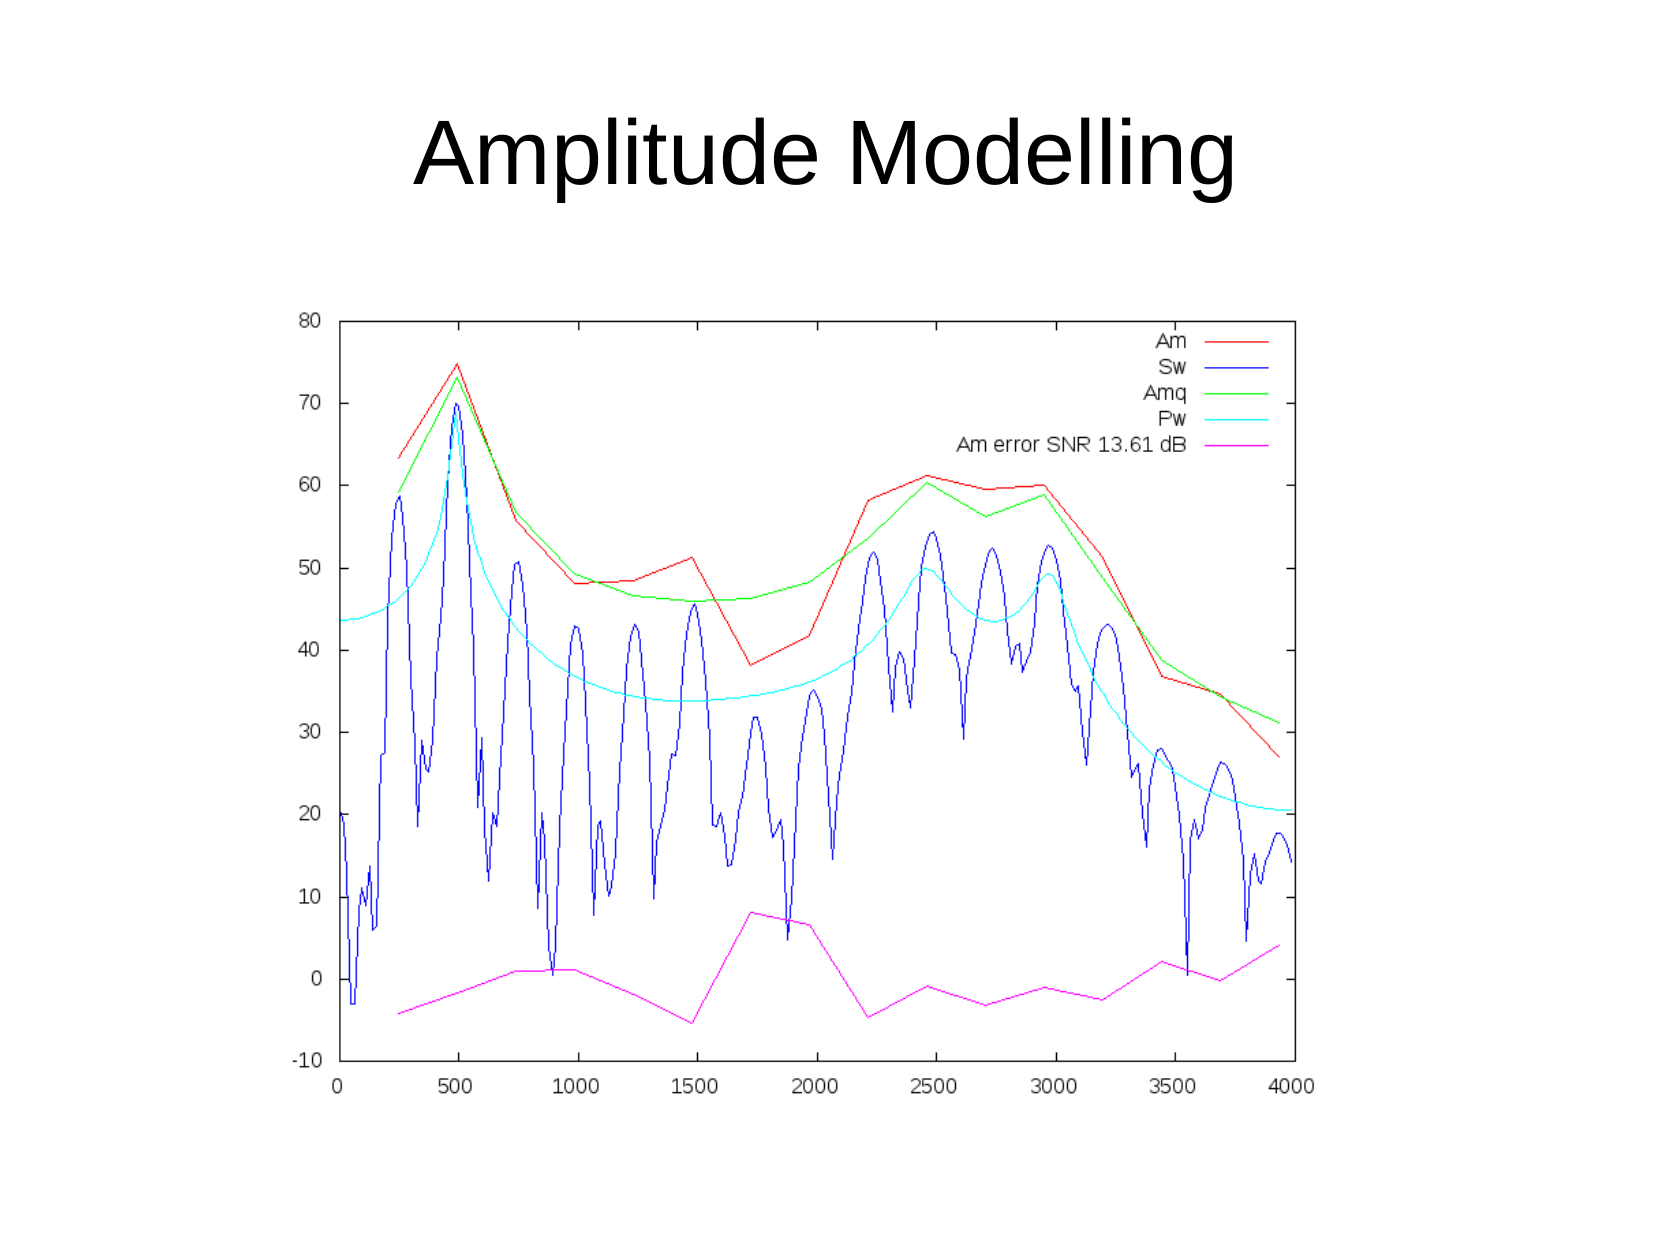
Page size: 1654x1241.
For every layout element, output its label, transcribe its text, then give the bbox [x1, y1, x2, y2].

picture [237, 295, 1329, 1114]
title Amplitude Modelling [82, 56, 1571, 250]
